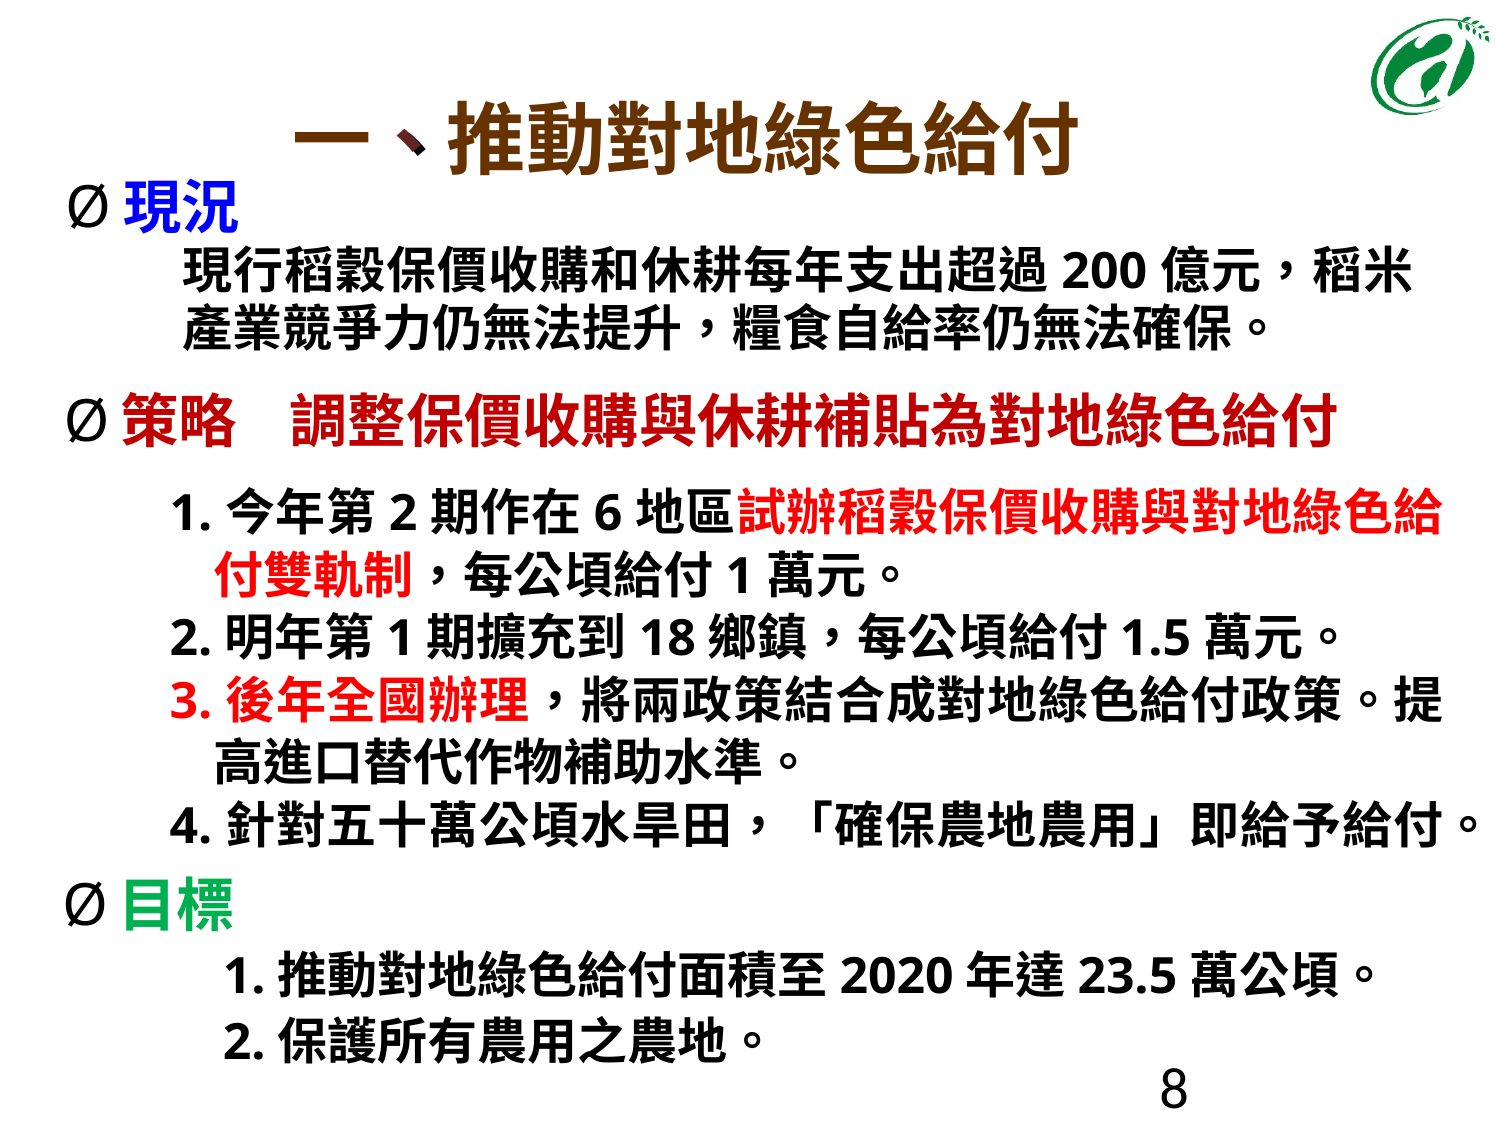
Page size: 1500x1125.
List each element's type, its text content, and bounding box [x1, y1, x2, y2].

list 策略 調整保價收購與休耕補貼為對地綠色給付 [48, 376, 1500, 492]
text_box 目標 1.推動對地綠色給付面積至2020年達23.5萬公頃。 2.保護所有農用之農地。 [47, 860, 1500, 1125]
picture [1361, 3, 1497, 126]
text_box 現況 現行稻穀保價收購和休耕每年支出超過200億元，稻米產業競爭力仍無法提升，糧食自給率仍無法確保。 [50, 174, 1429, 364]
title 一、推動對地綠色給付 [11, 66, 1362, 207]
text_box 1.今年第2期作在6地區試辦稻穀保價收購與對地綠色給付雙軌制，每公頃給付1萬元。 2.明年第1期擴充到18鄉鎮，每公頃給付1.5萬元。 3.後年全國辦理，將兩政策結合成對地綠色給付政策。提高進口替代作物補助水準。 4.針對五十萬公頃水旱田，「確保農地農用」即給予給付。 [111, 471, 1459, 860]
